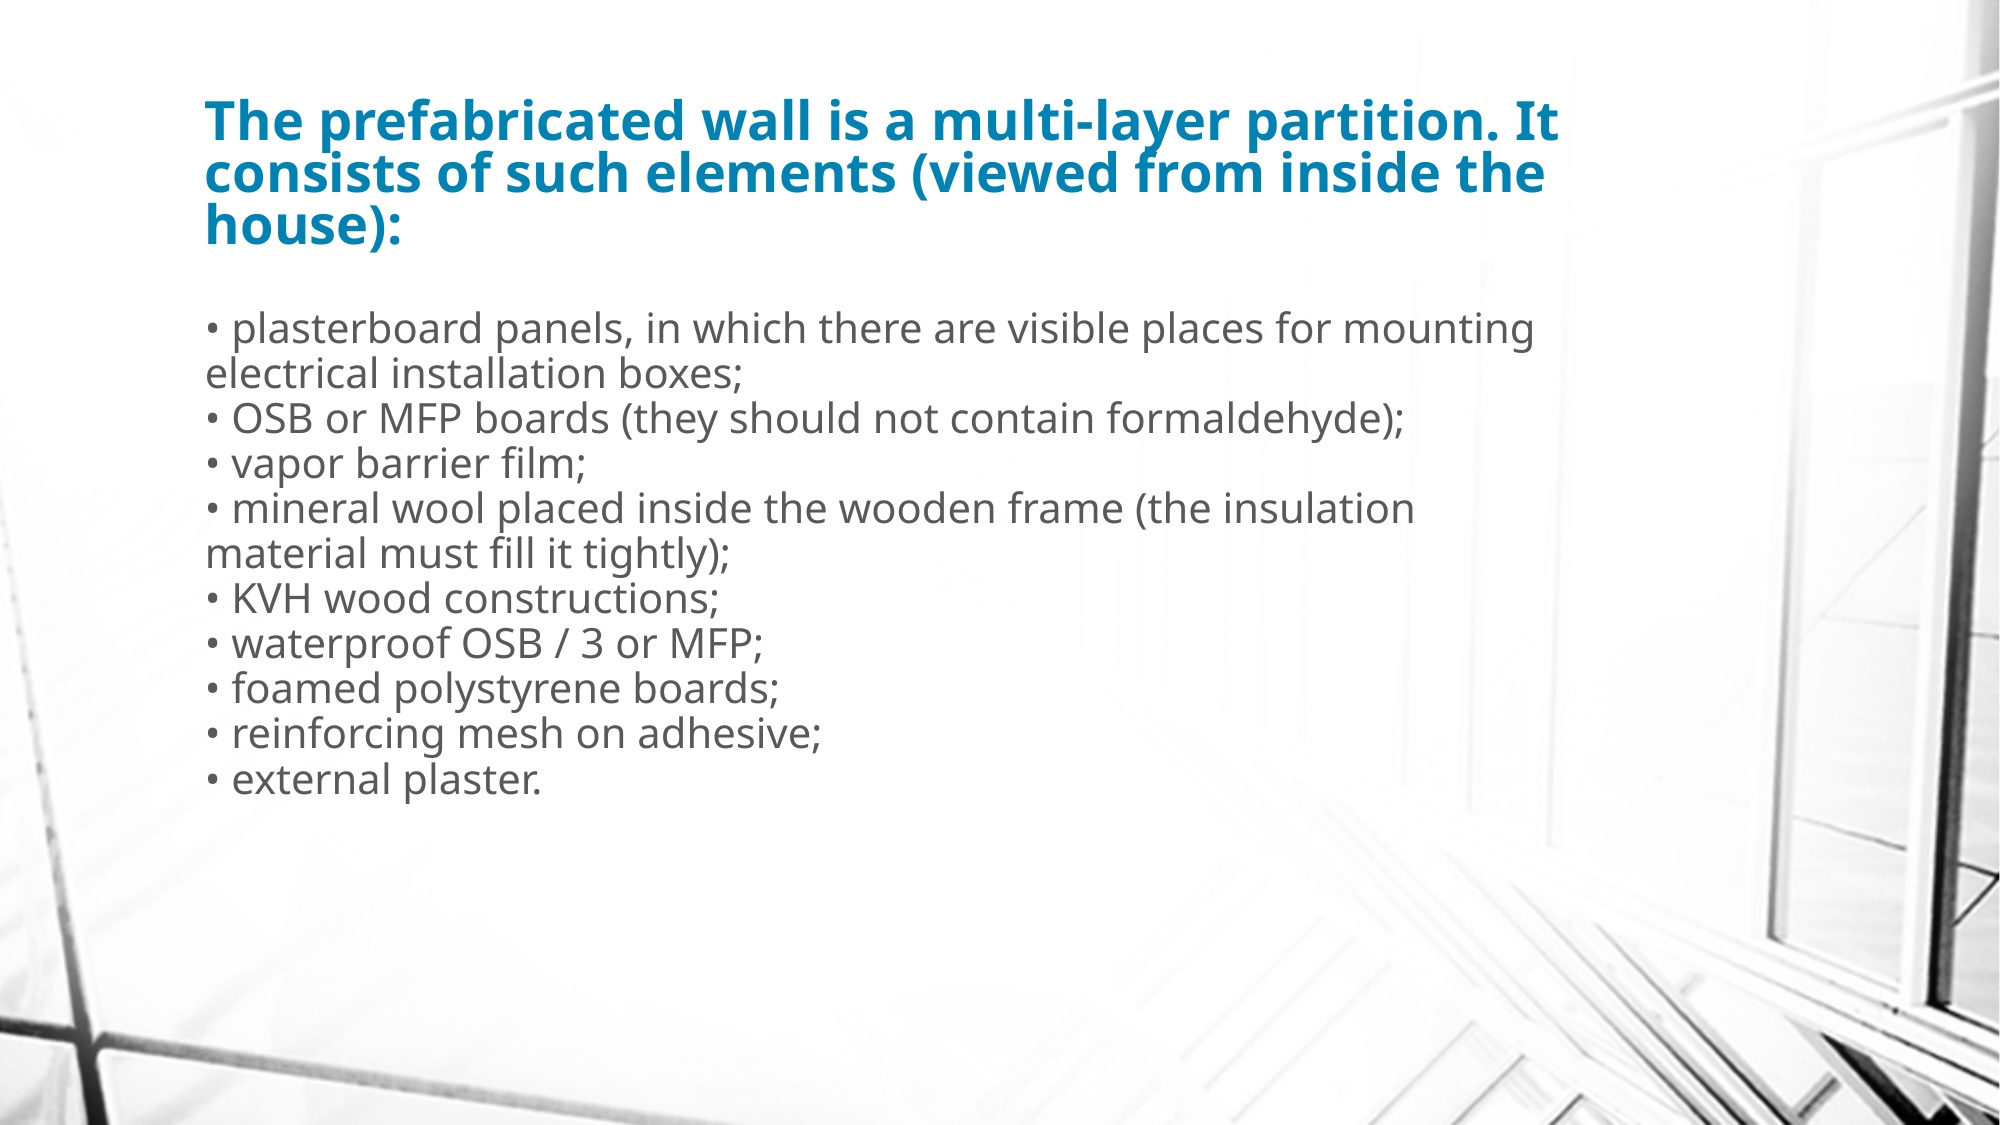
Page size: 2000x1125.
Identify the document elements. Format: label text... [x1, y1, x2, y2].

title The prefabricated wall is a multi-layer partition. It consists of such elements (viewed from inside the house): [189, 87, 1615, 263]
list • plasterboard panels, in which there are visible places for mounting electrical installation boxes; • OSB or MFP boards (they should not contain formaldehyde); • vapor barrier film; • mineral wool placed inside the wooden frame (the insulation material must fill it tightly); • KVH wood constructions; • waterproof OSB / 3 or MFP; • foamed polystyrene boards; • reinforcing mesh on adhesive; • external plaster. [174, 299, 1600, 988]
